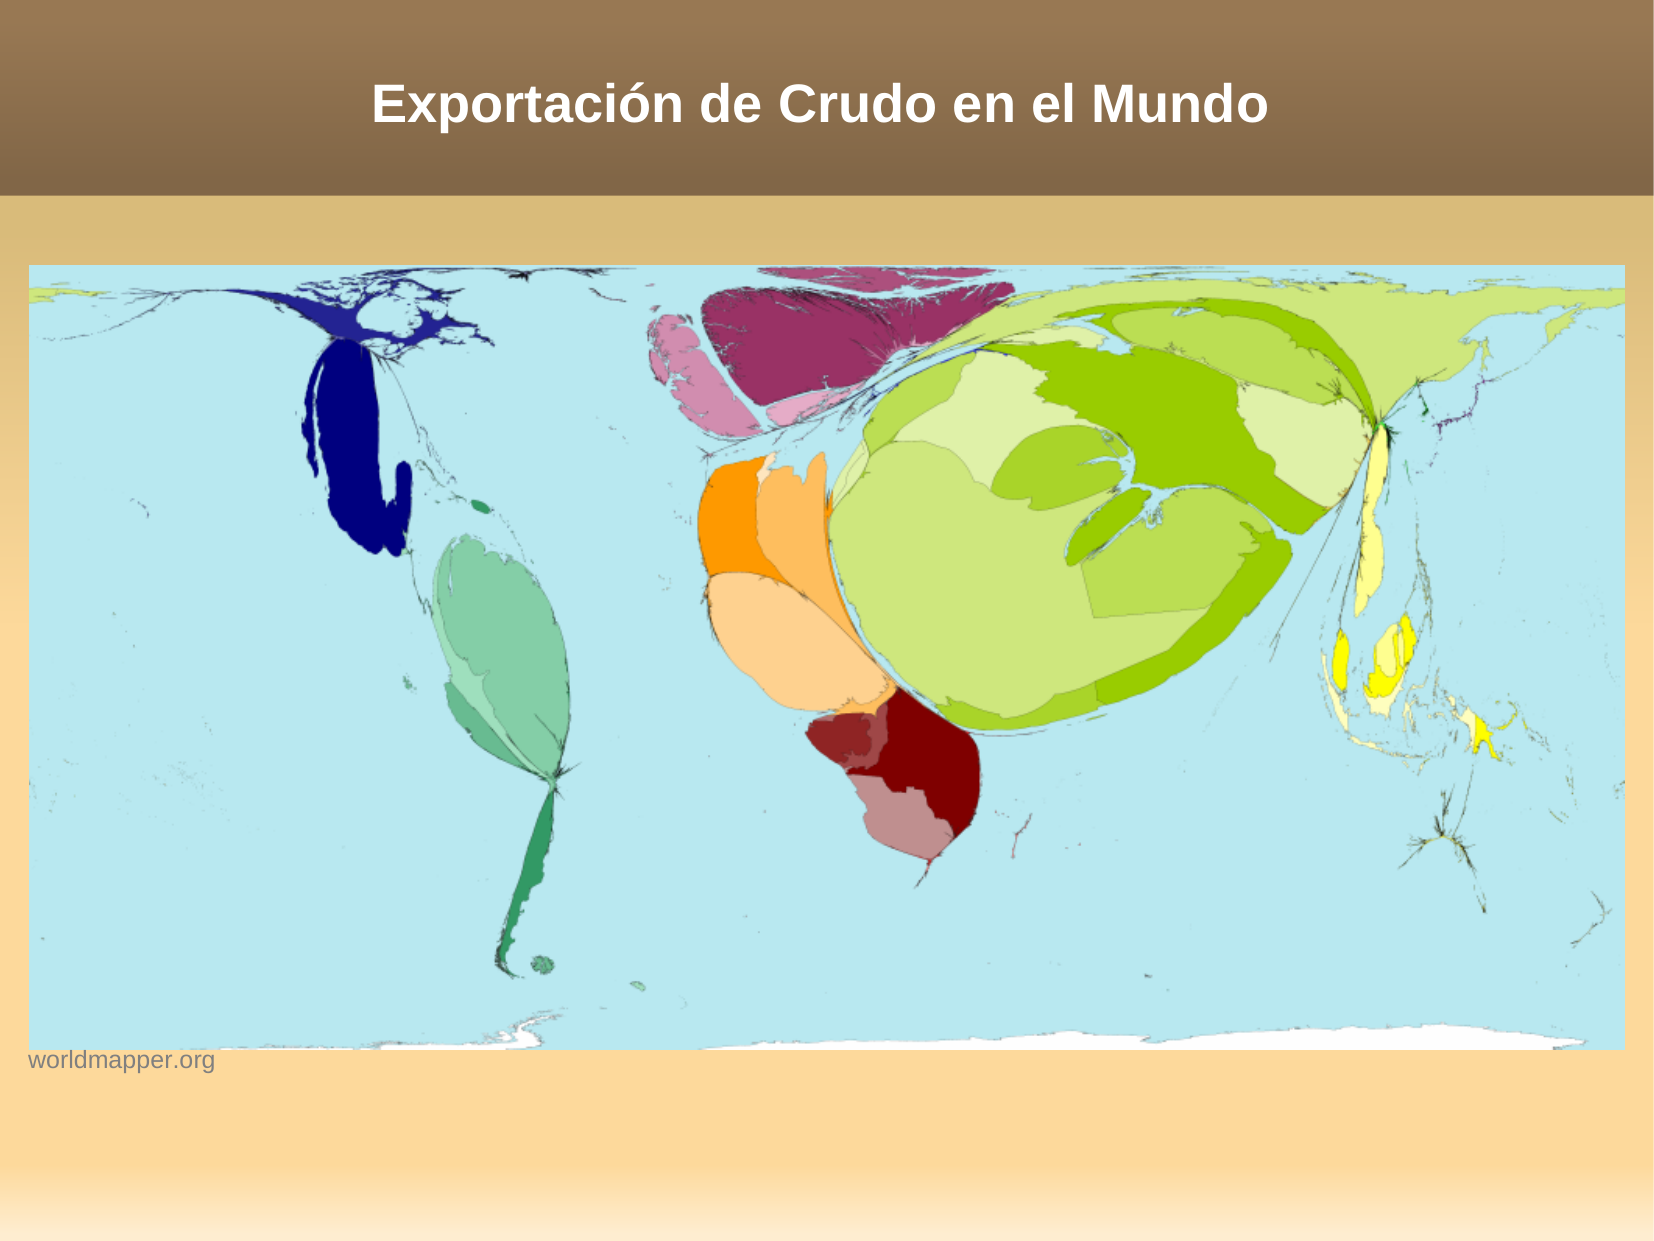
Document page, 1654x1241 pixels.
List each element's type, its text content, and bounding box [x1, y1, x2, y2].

text_box worldmapper.org [28, 1045, 214, 1074]
picture [0, 0, 1654, 1241]
title Exportación de Crudo en el Mundo [76, 0, 1565, 208]
